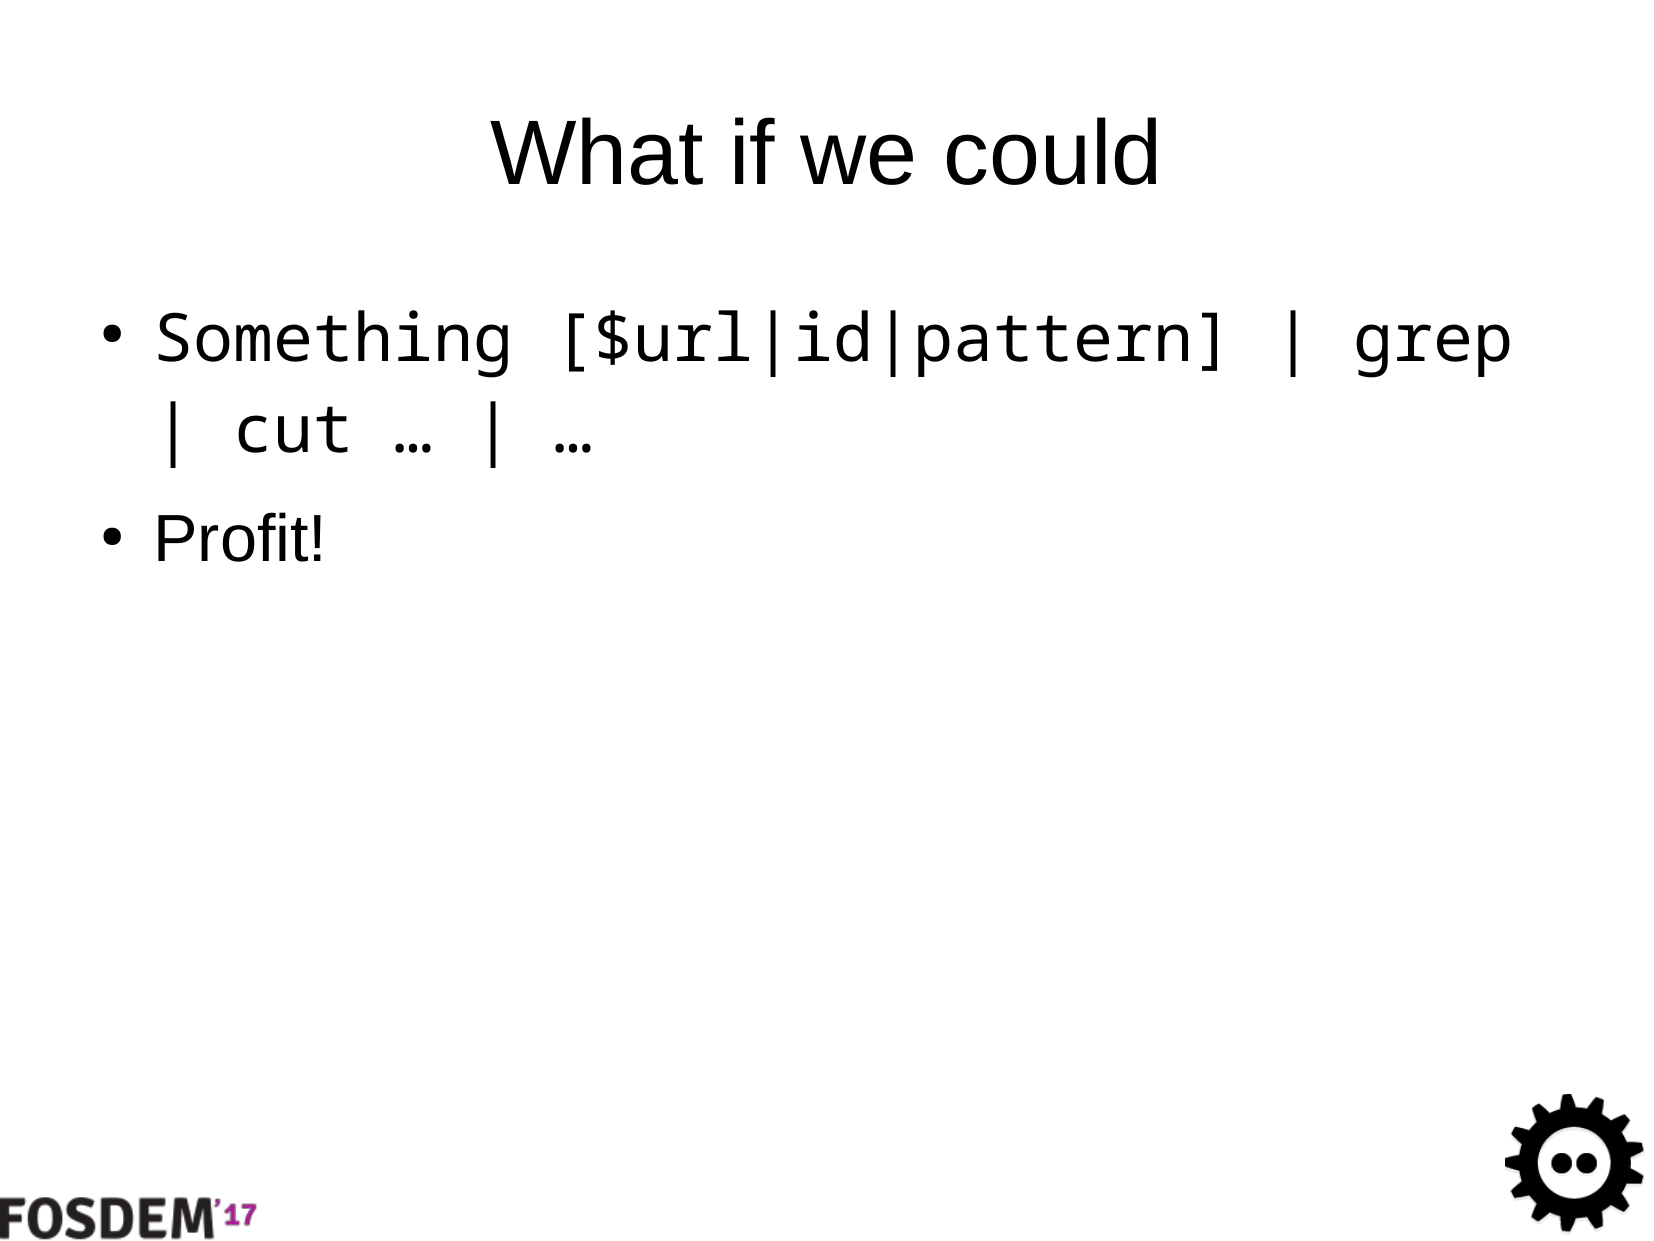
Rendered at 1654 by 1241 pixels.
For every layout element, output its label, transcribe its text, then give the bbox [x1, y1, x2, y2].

list Something [$url|id|pattern] | grep | cut … | … Profit! [82, 290, 1571, 1010]
picture [0, 1196, 258, 1241]
title What if we could [82, 49, 1571, 257]
picture [1505, 1094, 1648, 1235]
